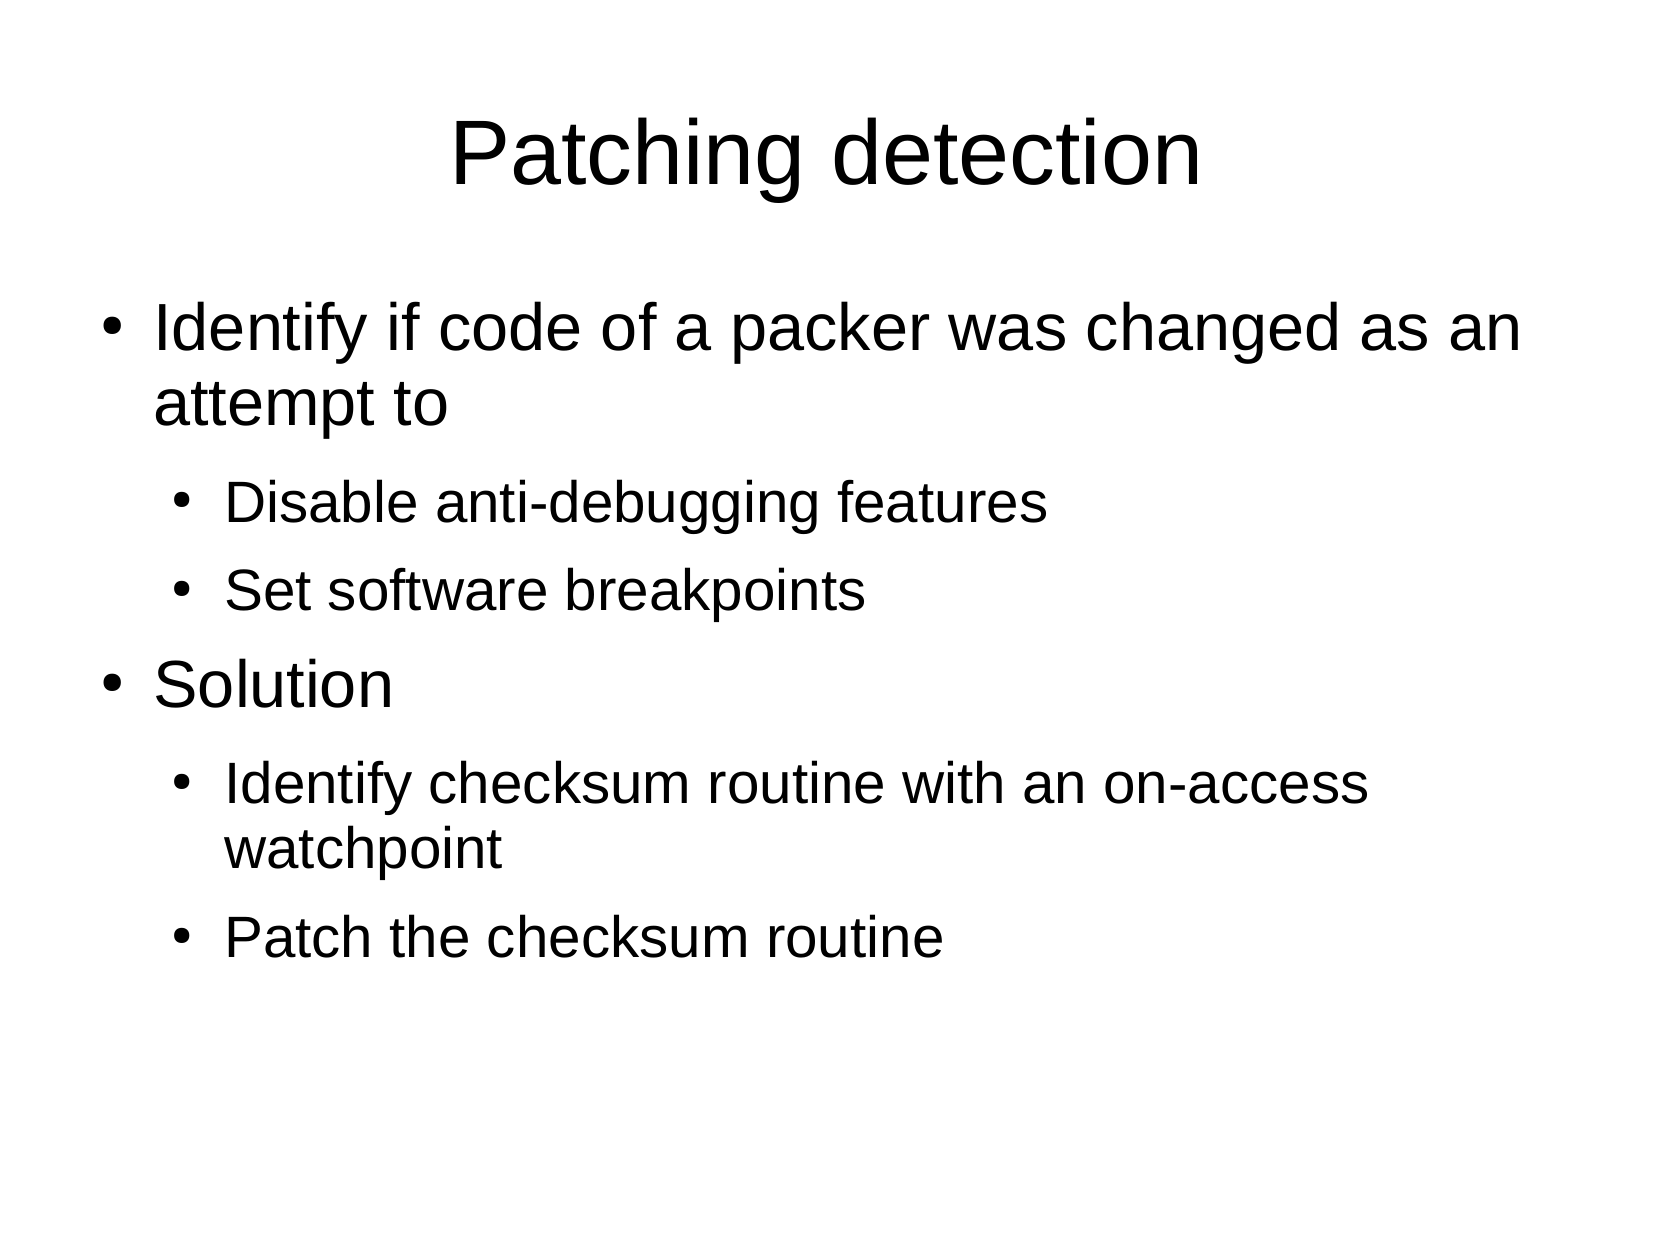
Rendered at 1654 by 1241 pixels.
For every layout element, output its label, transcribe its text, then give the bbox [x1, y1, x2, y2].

title Patching detection [82, 49, 1571, 257]
list Identify if code of a packer was changed as an attempt to Disable anti-debugging features Set software breakpoints Solution Identify checksum routine with an on-access watchpoint Patch the checksum routine [82, 290, 1571, 1109]
